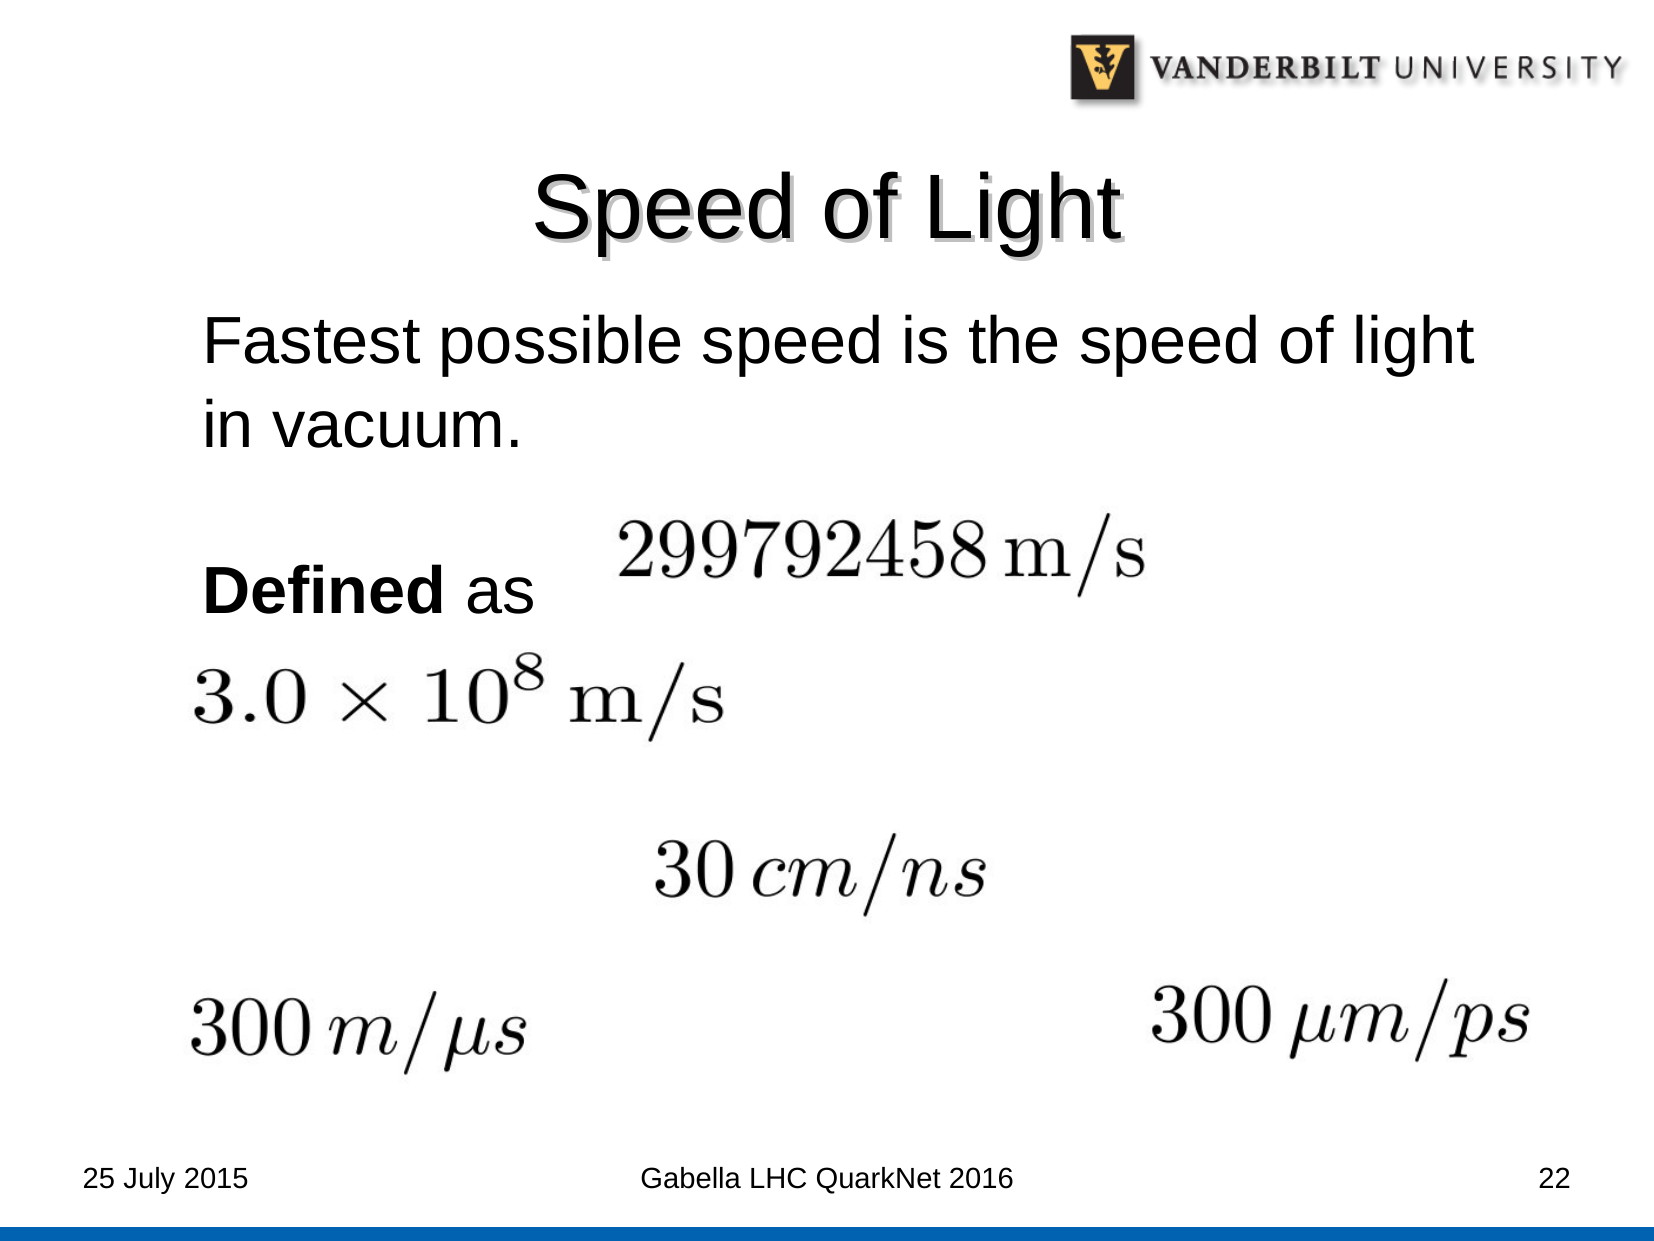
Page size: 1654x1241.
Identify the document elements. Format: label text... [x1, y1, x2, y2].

title Speed of Light [121, 102, 1533, 310]
picture [593, 505, 1167, 607]
text_box Fastest possible speed is the speed of light in vacuum. Defined as [187, 286, 1496, 631]
picture [1136, 968, 1554, 1074]
picture [637, 811, 1007, 938]
picture [1067, 31, 1637, 115]
picture [178, 649, 752, 751]
picture [174, 970, 551, 1088]
text_box [562, 787, 1088, 976]
